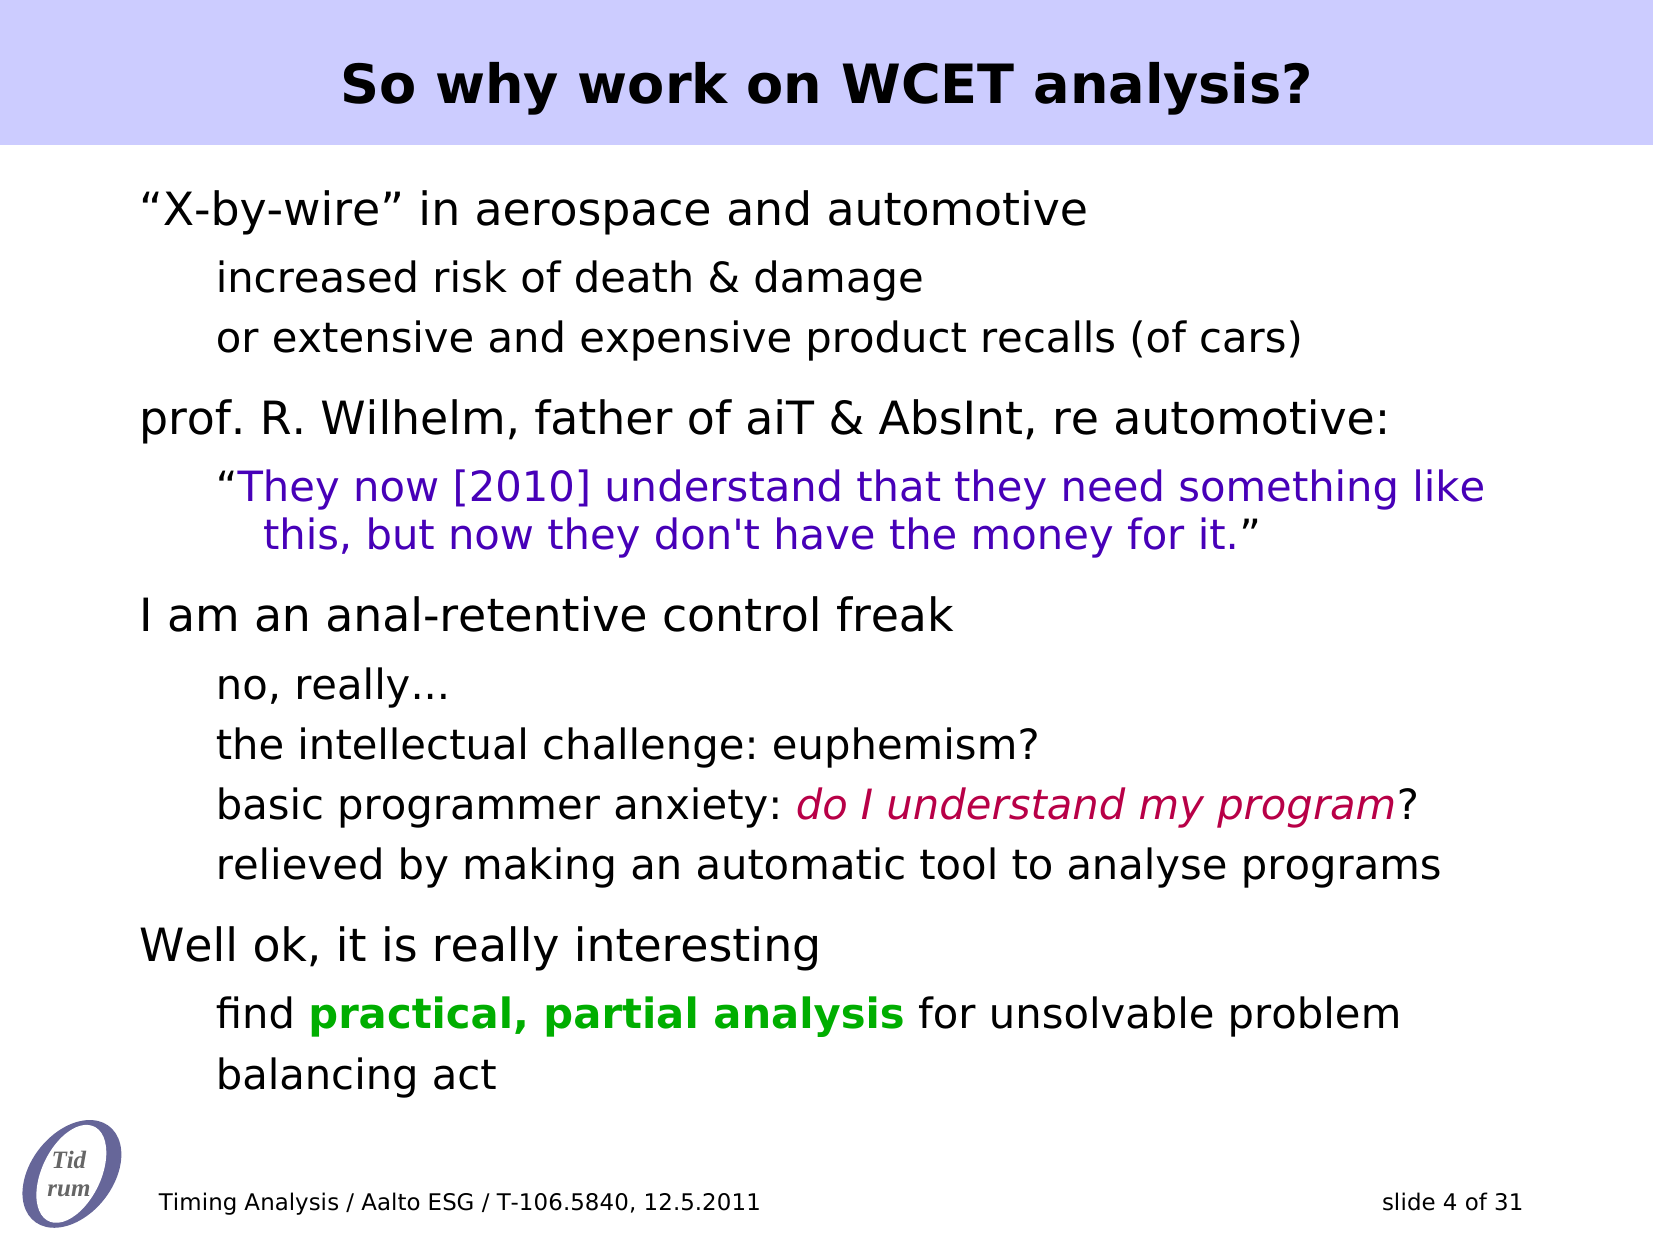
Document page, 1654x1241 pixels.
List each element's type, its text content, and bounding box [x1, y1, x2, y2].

title So why work on WCET analysis? [121, 43, 1533, 126]
list “X-by-wire” in aerospace and automotive increased risk of death & damage or extensive and expensive product recalls (of cars) prof. R. Wilhelm, father of aiT & AbsInt, re automotive: “They now [2010] understand that they need something like this, but now they don't have the money for it.” I am an anal-retentive control freak no, really... the intellectual challenge: euphemism? basic programmer anxiety: do I understand my program? relieved by making an automatic tool to analyse programs Well ok, it is really interesting find practical, partial analysis for unsolvable problem balancing act [121, 182, 1533, 1100]
